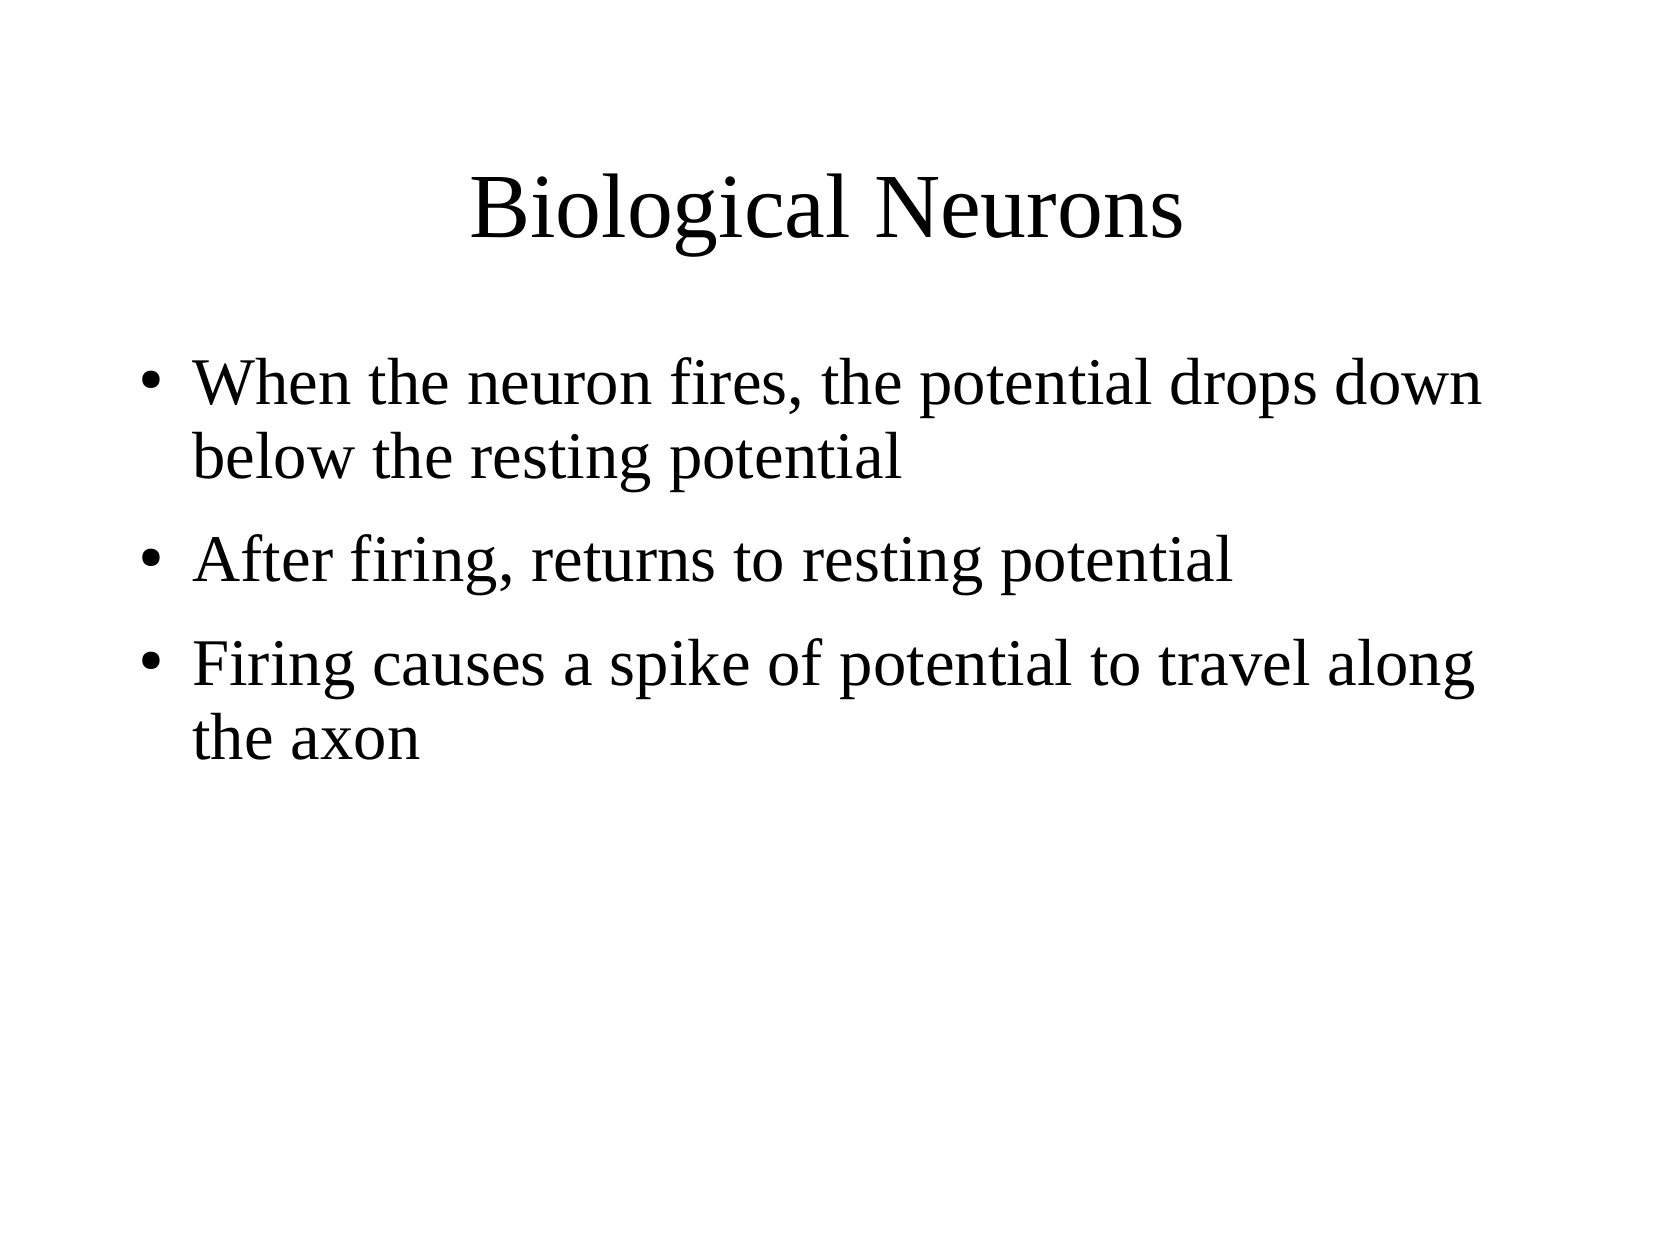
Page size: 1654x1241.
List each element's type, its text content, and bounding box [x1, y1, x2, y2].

list When the neuron fires, the potential drops down below the resting potential After firing, returns to resting potential Firing causes a spike of potential to travel along the axon [121, 344, 1534, 1127]
title Biological Neurons [121, 102, 1534, 311]
